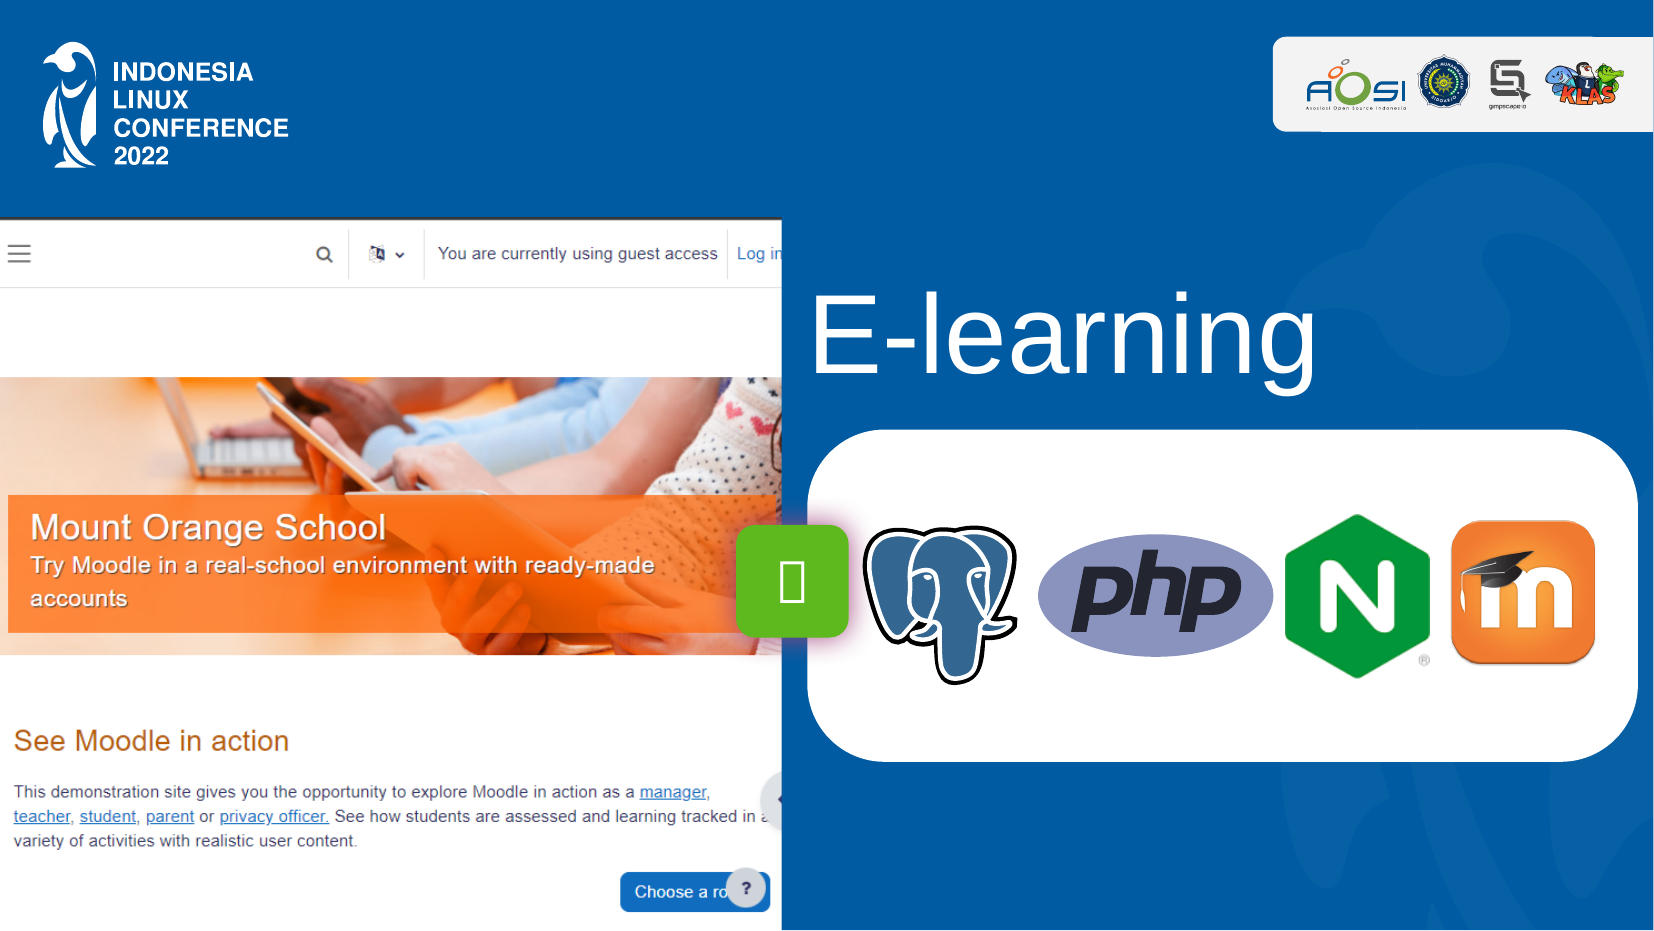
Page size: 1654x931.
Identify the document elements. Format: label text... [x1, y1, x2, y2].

picture [1417, 54, 1471, 108]
title E-learning [807, 146, 1558, 409]
picture [1444, 513, 1602, 671]
picture [1285, 513, 1430, 680]
picture [1545, 62, 1624, 105]
text_box [807, 429, 1638, 762]
picture [862, 525, 1018, 686]
text_box  [736, 524, 849, 638]
picture [0, 217, 782, 931]
picture [1038, 534, 1274, 658]
